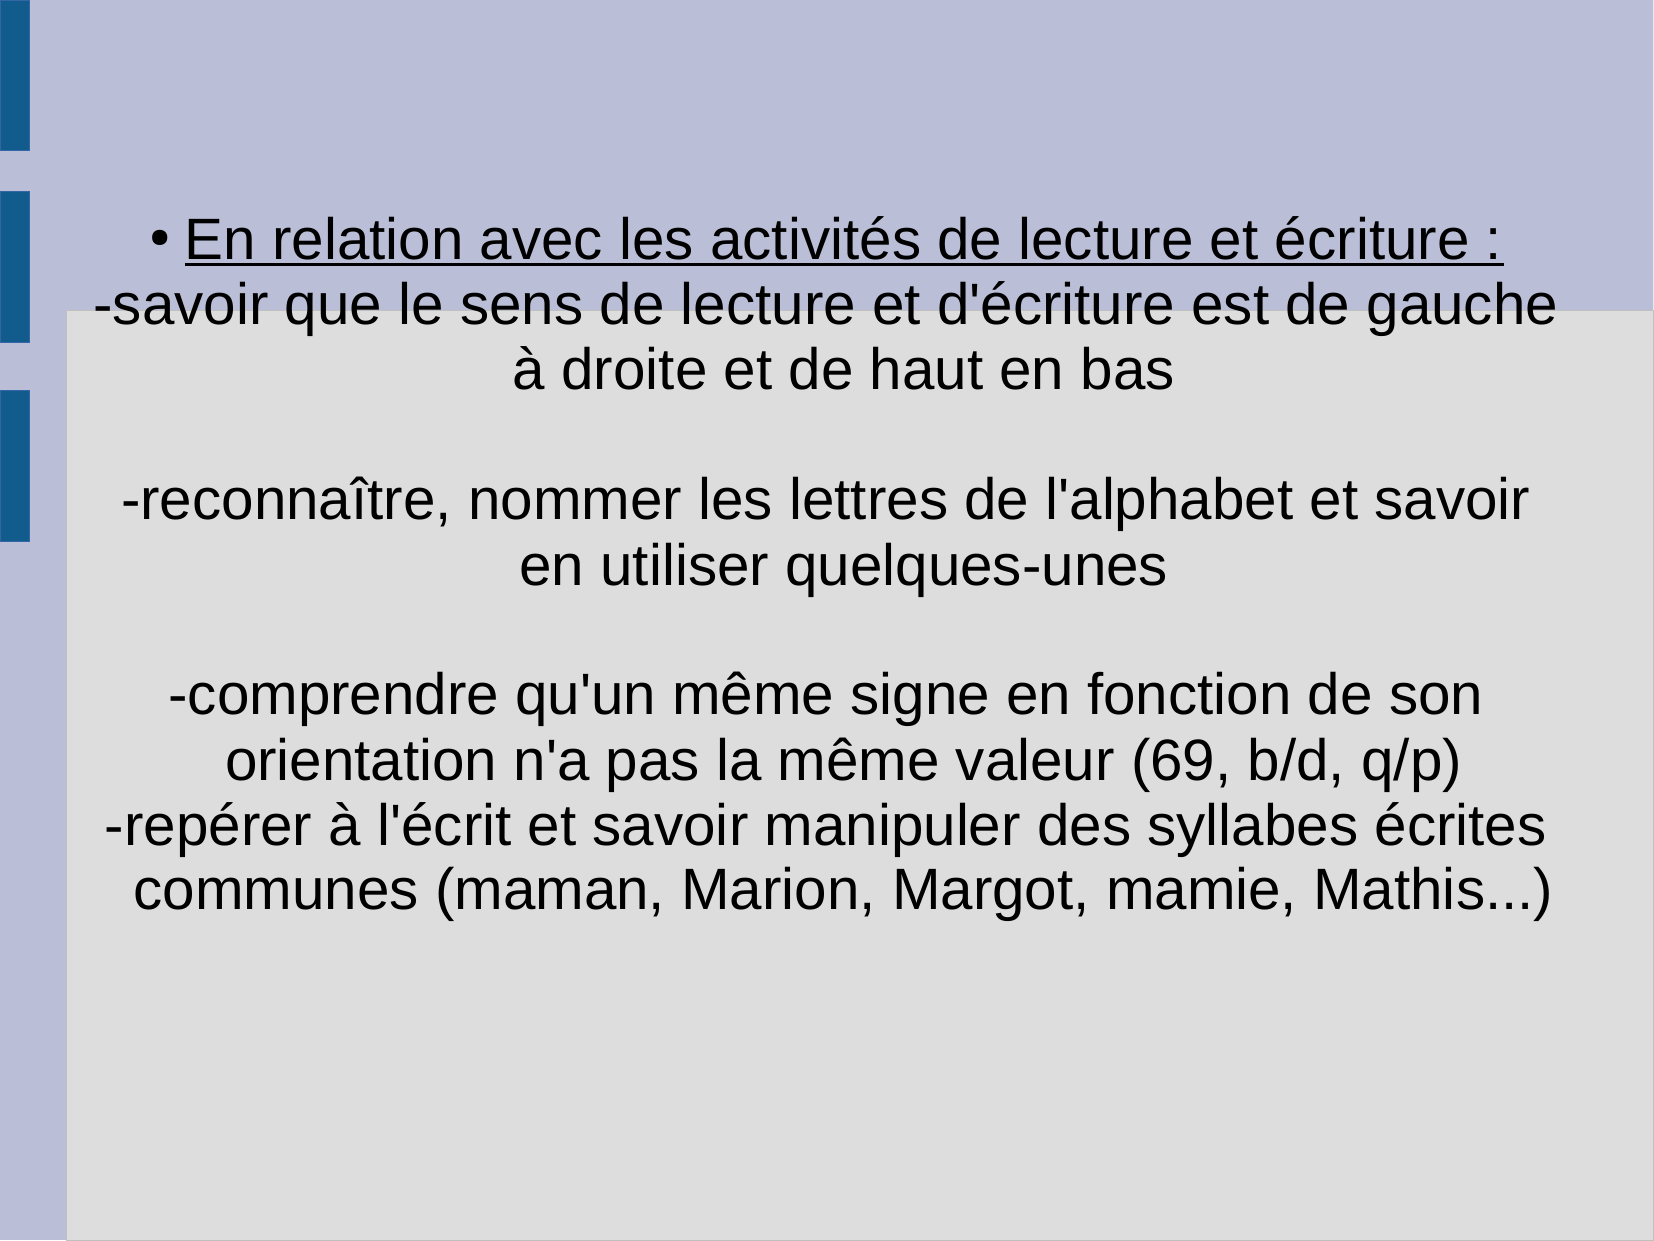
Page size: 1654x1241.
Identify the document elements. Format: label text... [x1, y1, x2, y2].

subtitle En relation avec les activités de lecture et écriture : -savoir que le sens de lecture et d'écriture est de gauche à droite et de haut en bas -reconnaître, nommer les lettres de l'alphabet et savoir en utiliser quelques-unes -comprendre qu'un même signe en fonction de son orientation n'a pas la même valeur (69, b/d, q/p) -repérer à l'écrit et savoir manipuler des syllabes écrites communes (maman, Marion, Margot, mamie, Mathis...) [82, 94, 1571, 1091]
